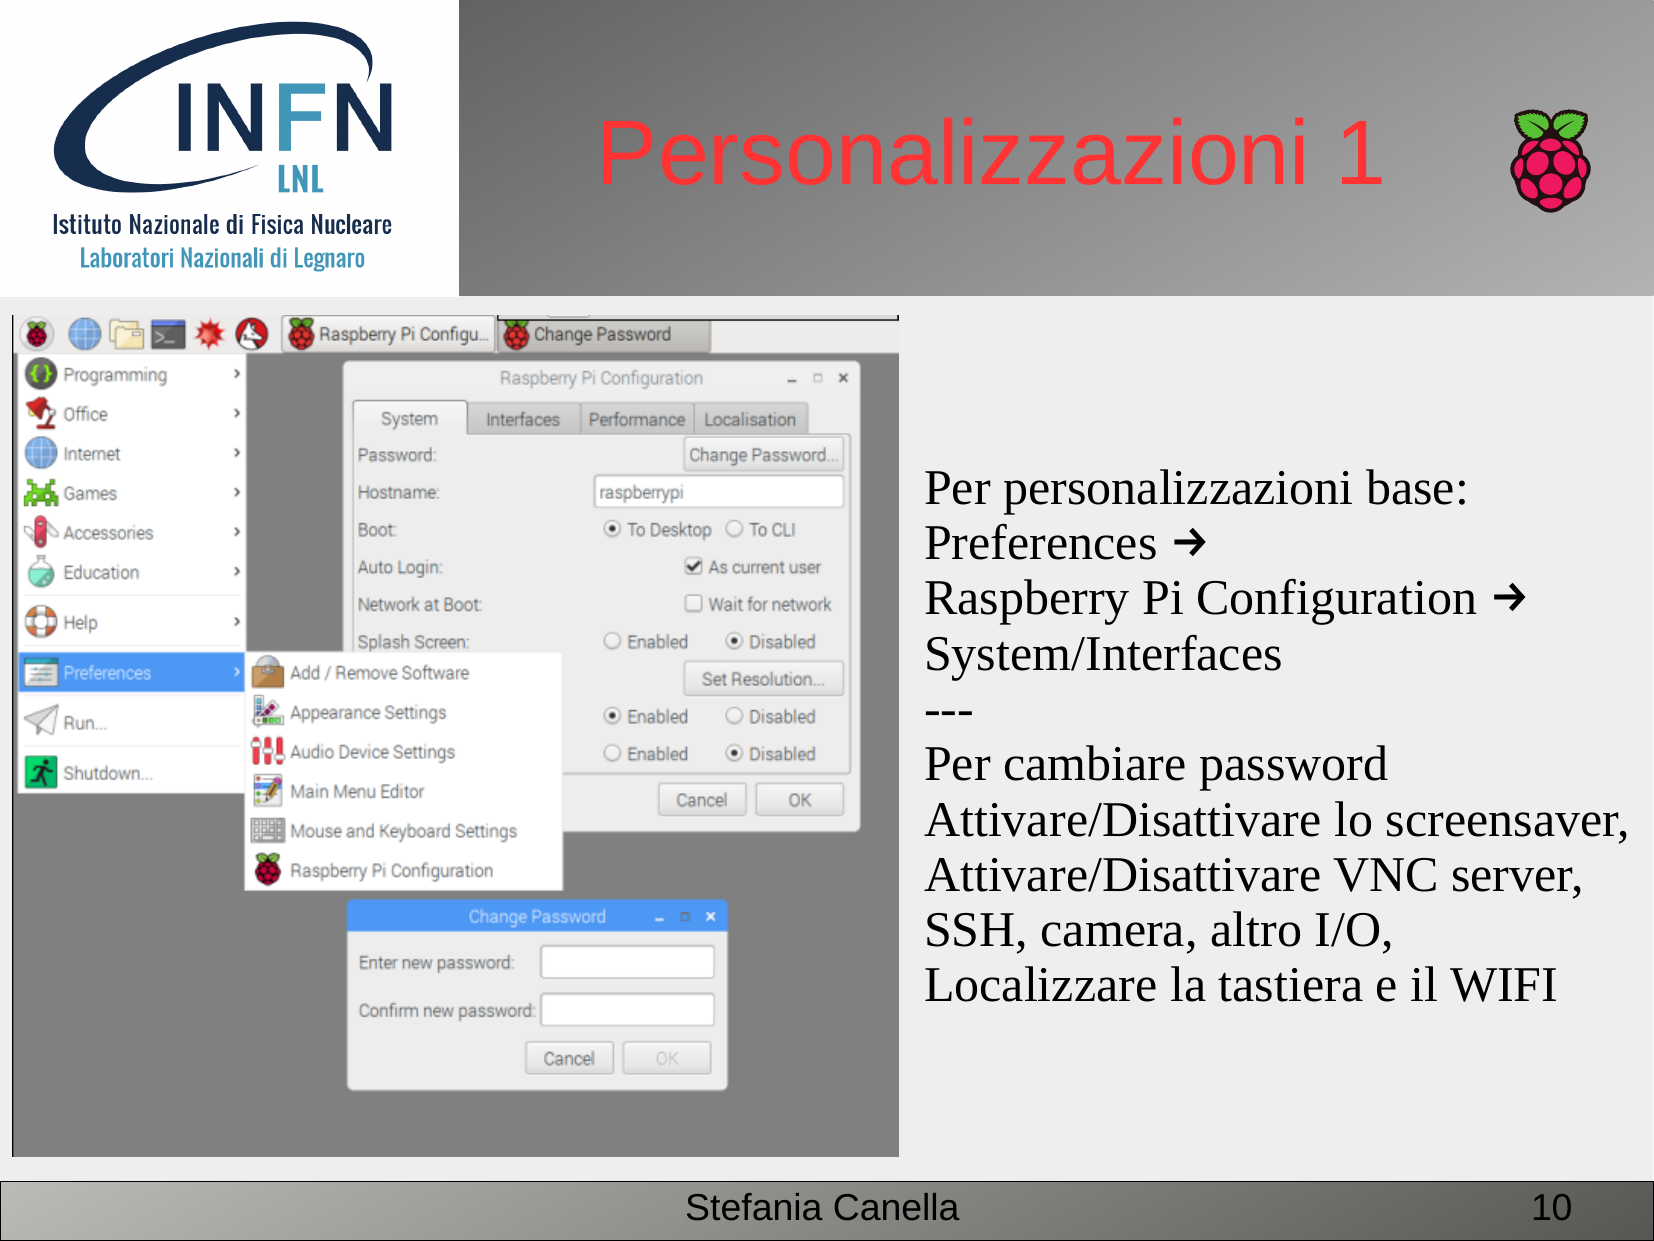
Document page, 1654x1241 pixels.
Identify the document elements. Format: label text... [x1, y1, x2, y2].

picture [0, 0, 459, 297]
text_box [0, 1181, 670, 1241]
picture [12, 315, 899, 1157]
text_box <number> [1516, 1178, 1654, 1241]
text_box Stefania Canella [670, 1178, 984, 1241]
text_box [984, 1181, 1516, 1241]
subtitle Per personalizzazioni base: Preferences → Raspberry Pi Configuration → System/Interfaces --- Per cambiare password Attivare/Disattivare lo screensaver, Attivare/Disattivare VNC server, SSH, camera, altro I/O, Localizzare la tastiera e il WIFI [924, 432, 1641, 1041]
title Personalizzazioni 1 [459, 49, 1571, 257]
text_box [459, 0, 1654, 296]
